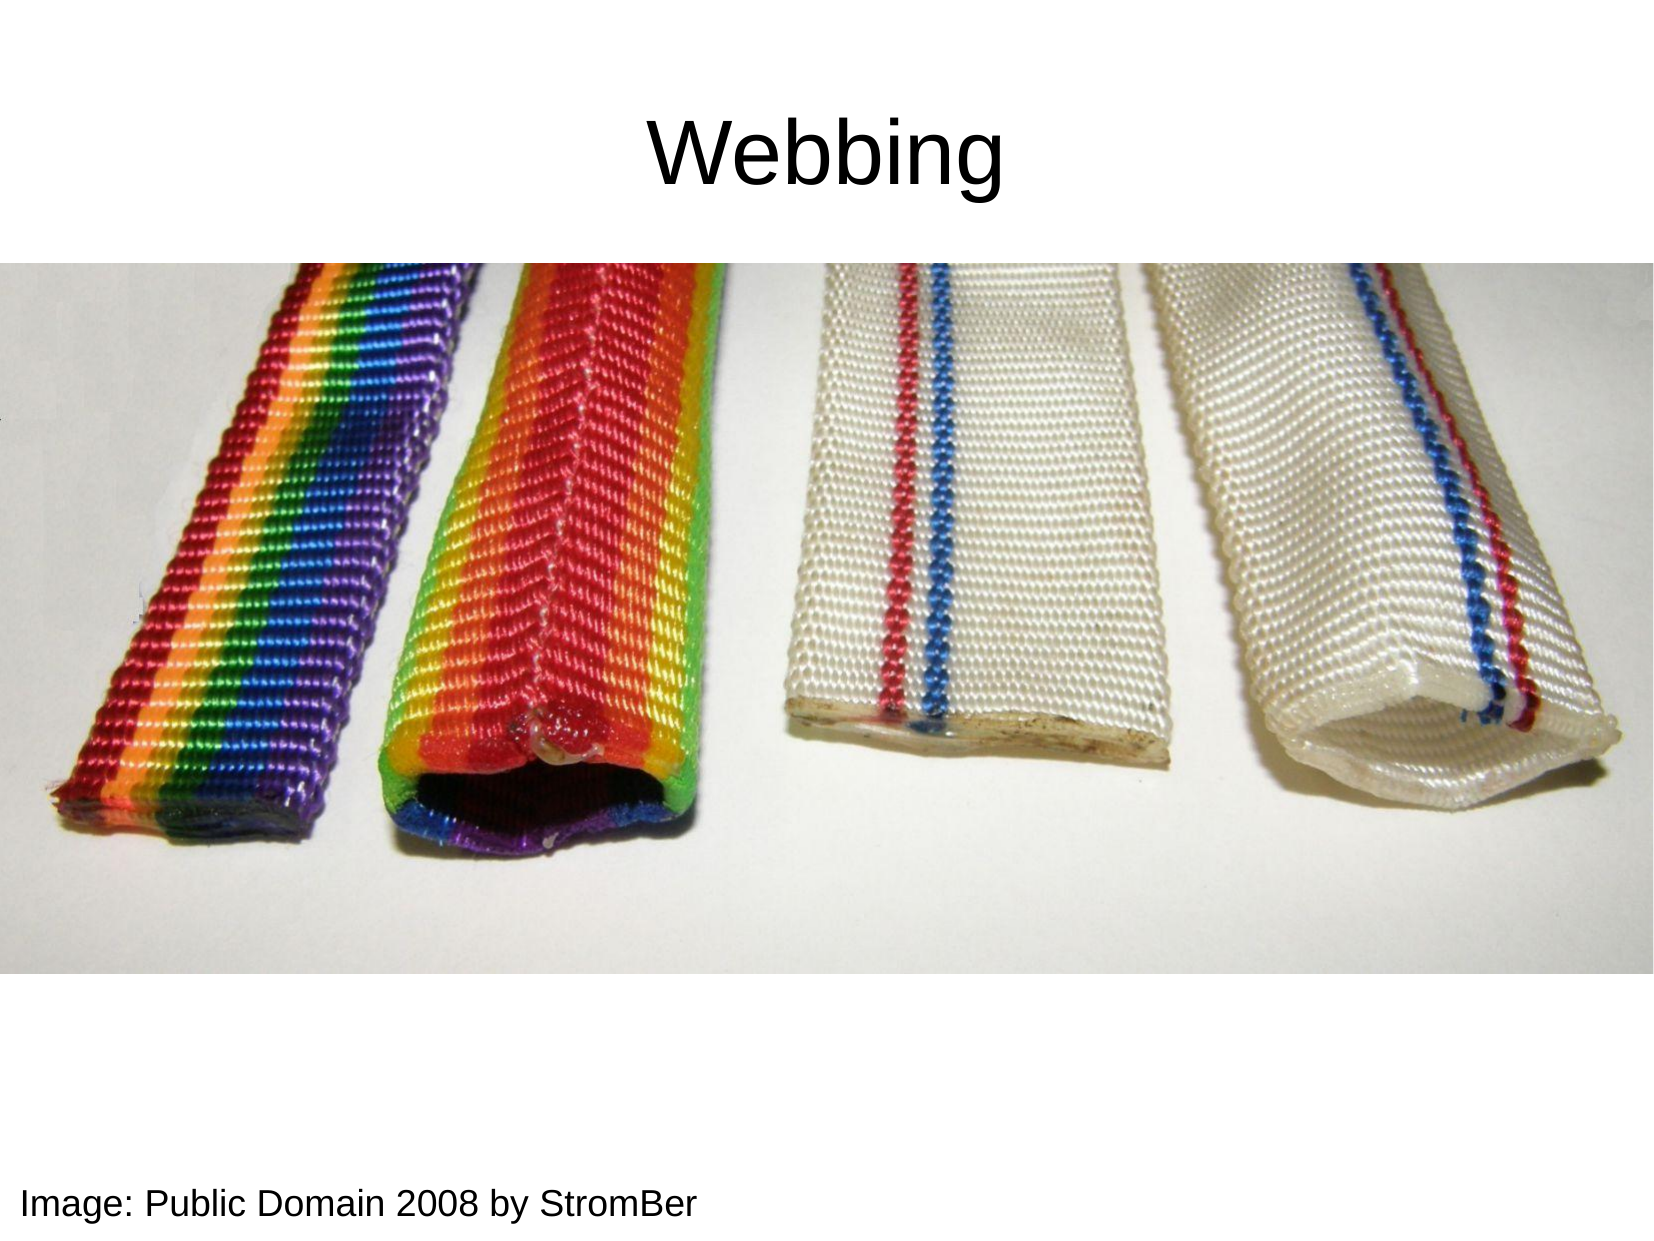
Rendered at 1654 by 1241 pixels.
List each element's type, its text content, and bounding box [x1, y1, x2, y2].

picture [0, 263, 1654, 974]
text_box Image: Public Domain 2008 by StromBer [4, 1175, 713, 1236]
title Webbing [82, 49, 1571, 257]
